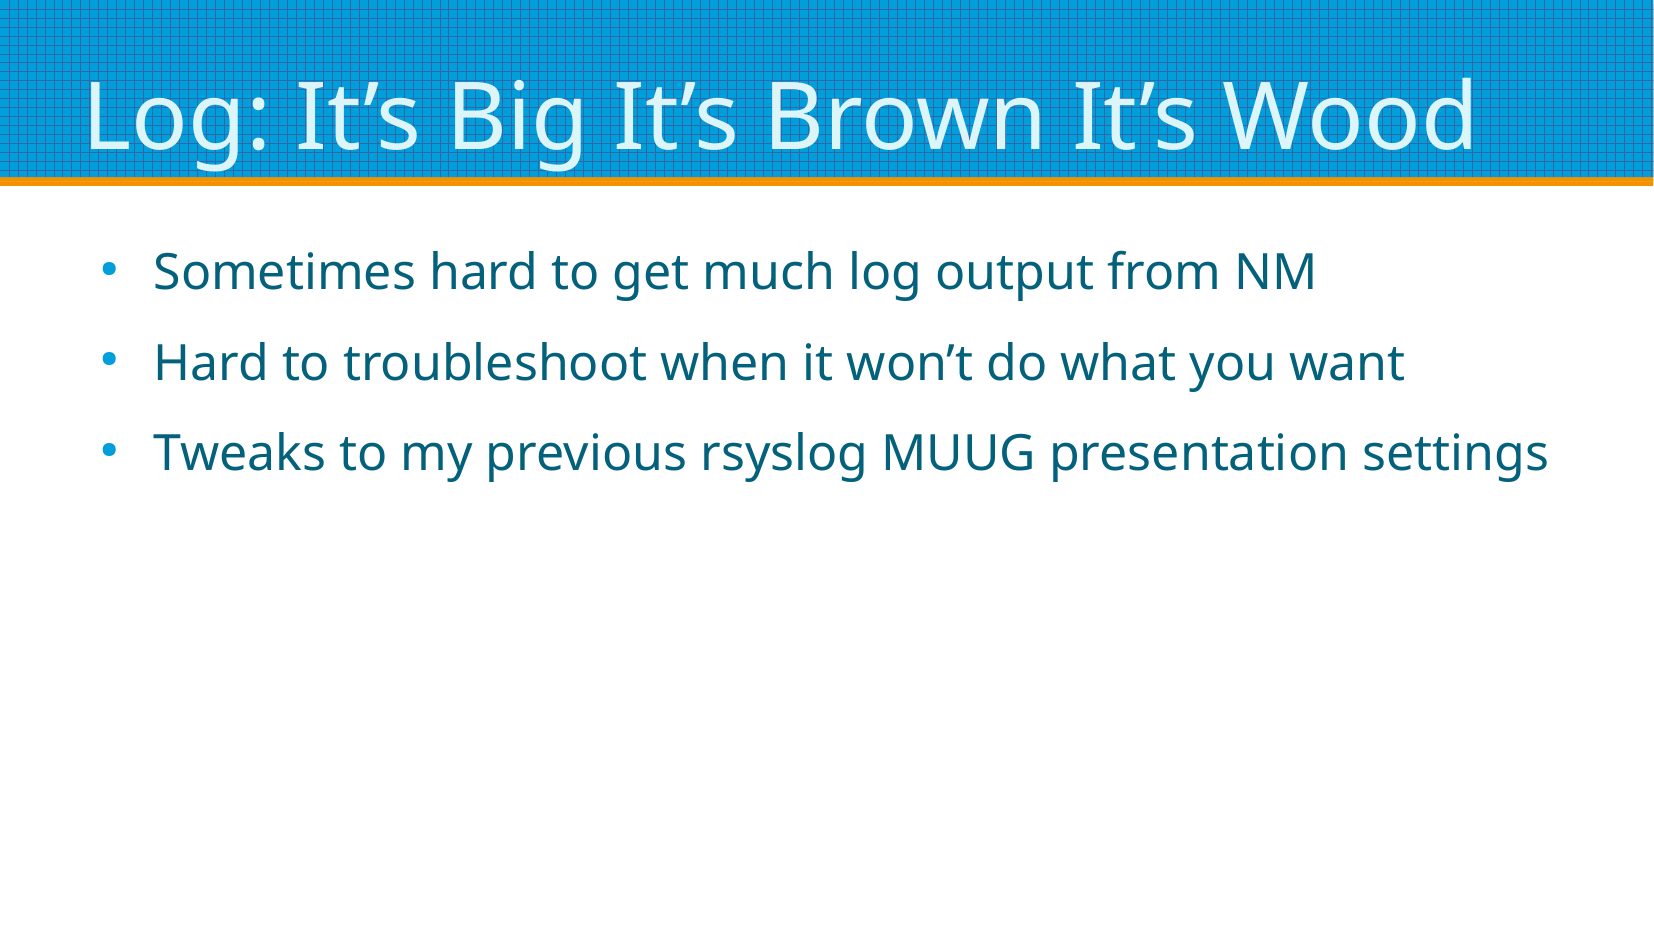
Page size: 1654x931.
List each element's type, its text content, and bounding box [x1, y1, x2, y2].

title Log: It’s Big It’s Brown It’s Wood [82, 14, 1571, 178]
list Sometimes hard to get much log output from NM Hard to troubleshoot when it won’t do what you want Tweaks to my previous rsyslog MUUG presentation settings [82, 236, 1571, 813]
